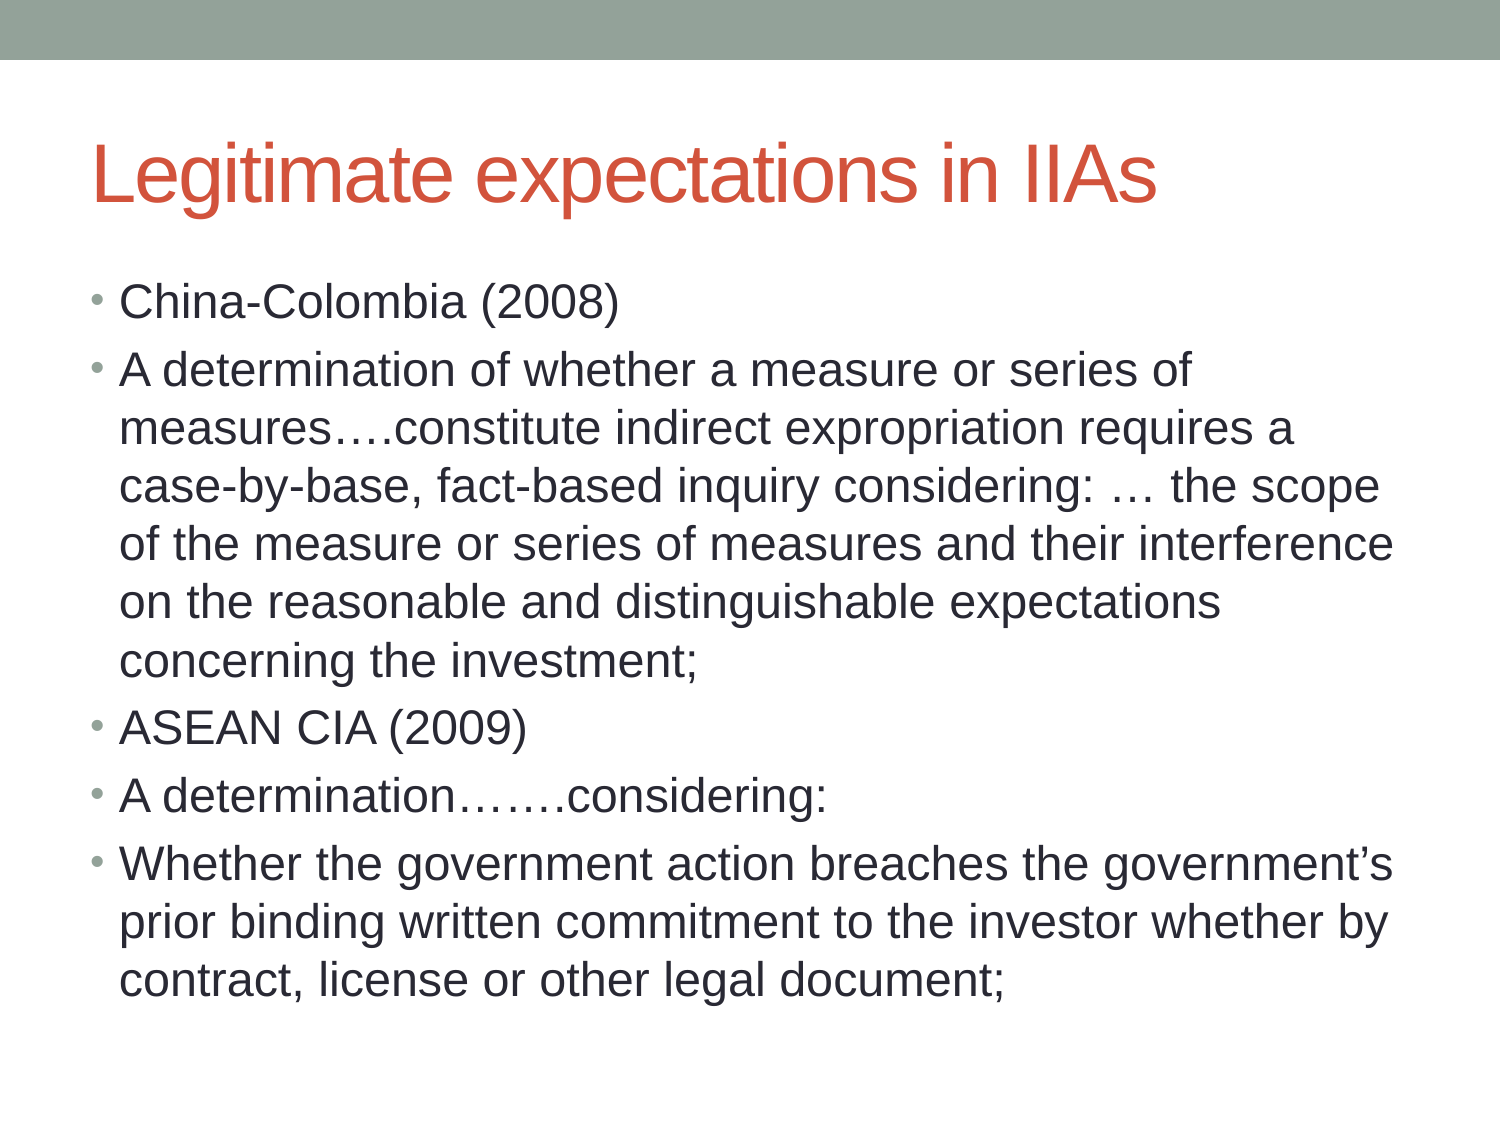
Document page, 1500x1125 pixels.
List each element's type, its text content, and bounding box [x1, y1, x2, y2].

title Legitimate expectations in IIAs [75, 87, 1425, 250]
list China-Colombia (2008) A determination of whether a measure or series of measures….constitute indirect expropriation requires a case-by-base, fact-based inquiry considering: … the scope of the measure or series of measures and their interference on the reasonable and distinguishable expectations concerning the investment; ASEAN CIA (2009) A determination…….considering: Whether the government action breaches the government’s prior binding written commitment to the investor whether by contract, license or other legal document; [75, 262, 1425, 1063]
